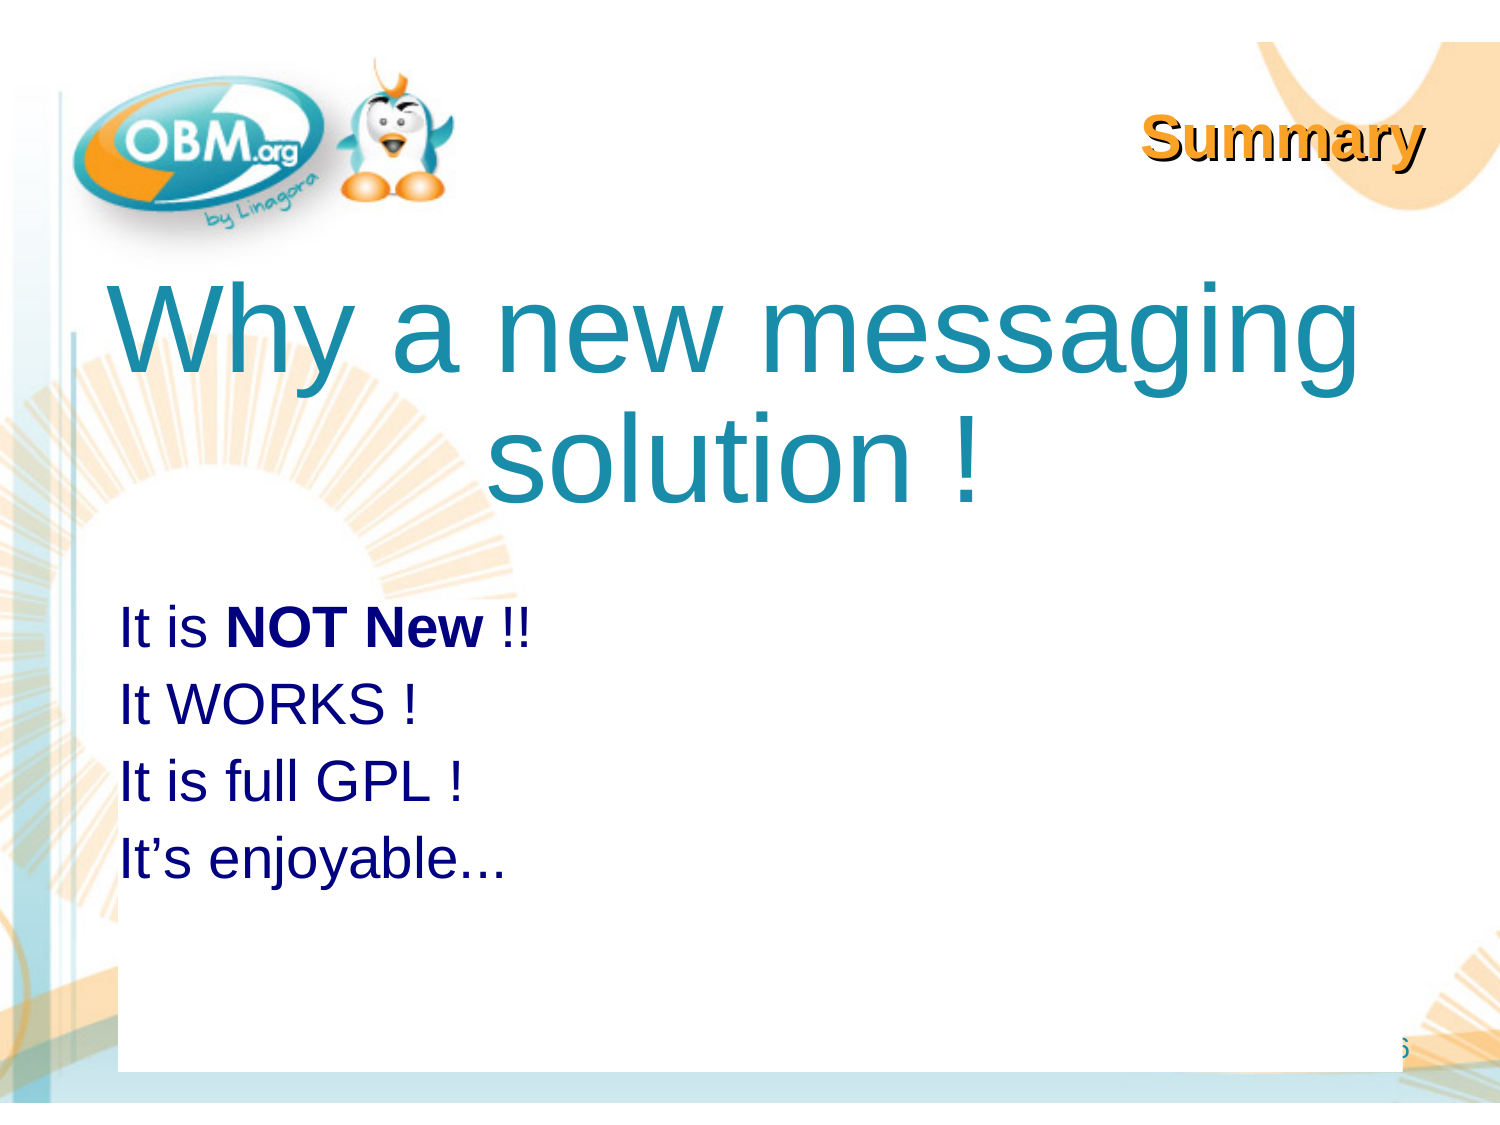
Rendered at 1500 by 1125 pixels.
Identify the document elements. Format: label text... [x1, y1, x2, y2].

title Summary [466, 21, 1426, 257]
text_box Why a new messaging solution ! [91, 260, 1379, 546]
list It is NOT New !! It WORKS ! It is full GPL ! It’s enjoyable... [118, 599, 1403, 1072]
picture [0, 42, 1500, 1103]
